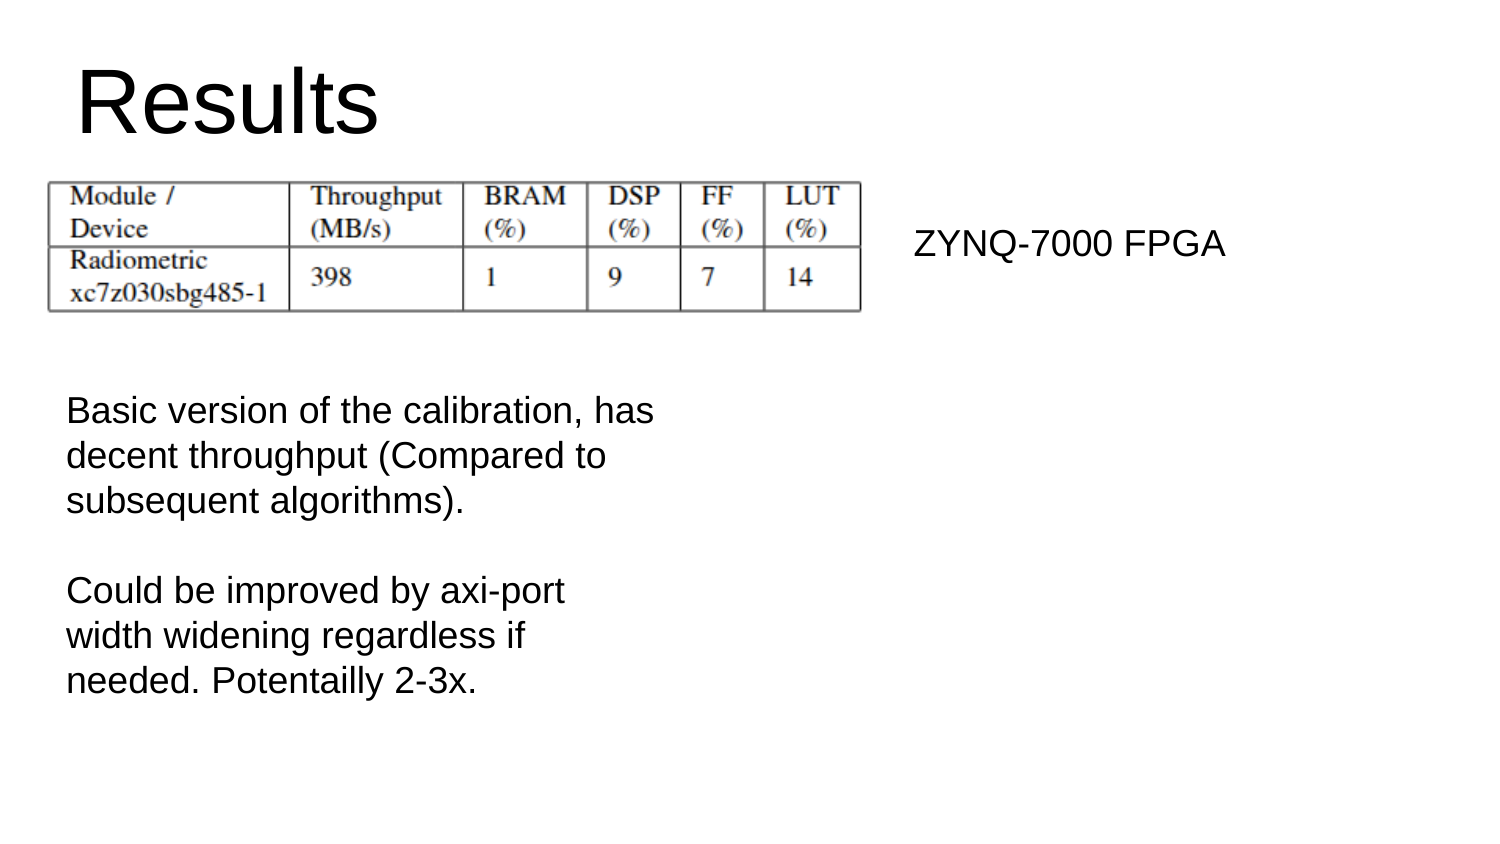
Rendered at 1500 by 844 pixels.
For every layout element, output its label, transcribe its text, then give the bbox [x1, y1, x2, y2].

text_box Basic version of the calibration, has decent throughput (Compared to subsequent algorithms). Could be improved by axi-port width widening regardless if needed. Potentailly 2-3x. [51, 378, 676, 712]
picture [40, 173, 868, 328]
text_box ZYNQ-7000 FPGA [898, 211, 1463, 273]
title Results [75, 33, 1425, 175]
